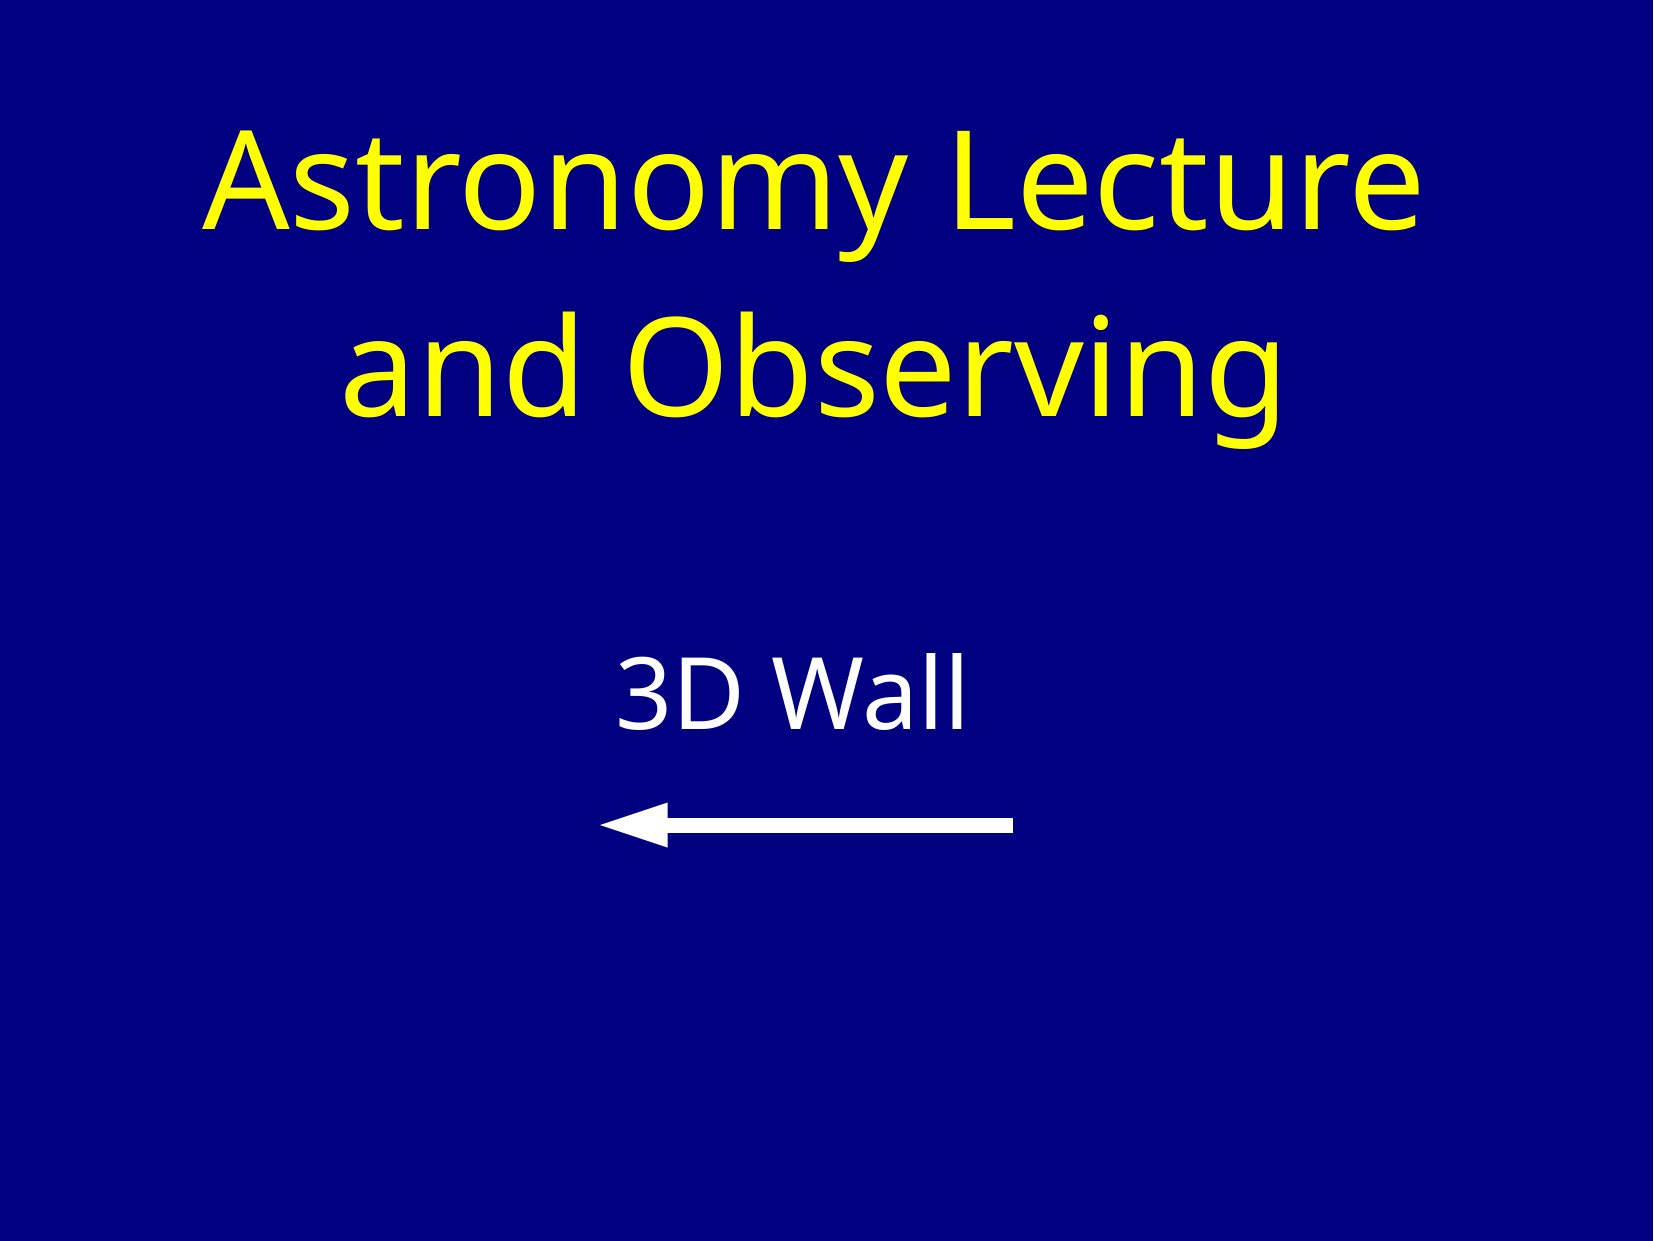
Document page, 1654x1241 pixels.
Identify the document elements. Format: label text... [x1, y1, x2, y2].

text_box Astronomy Lecture and Observing [187, 75, 1500, 422]
text_box 3D Wall [600, 614, 1013, 751]
